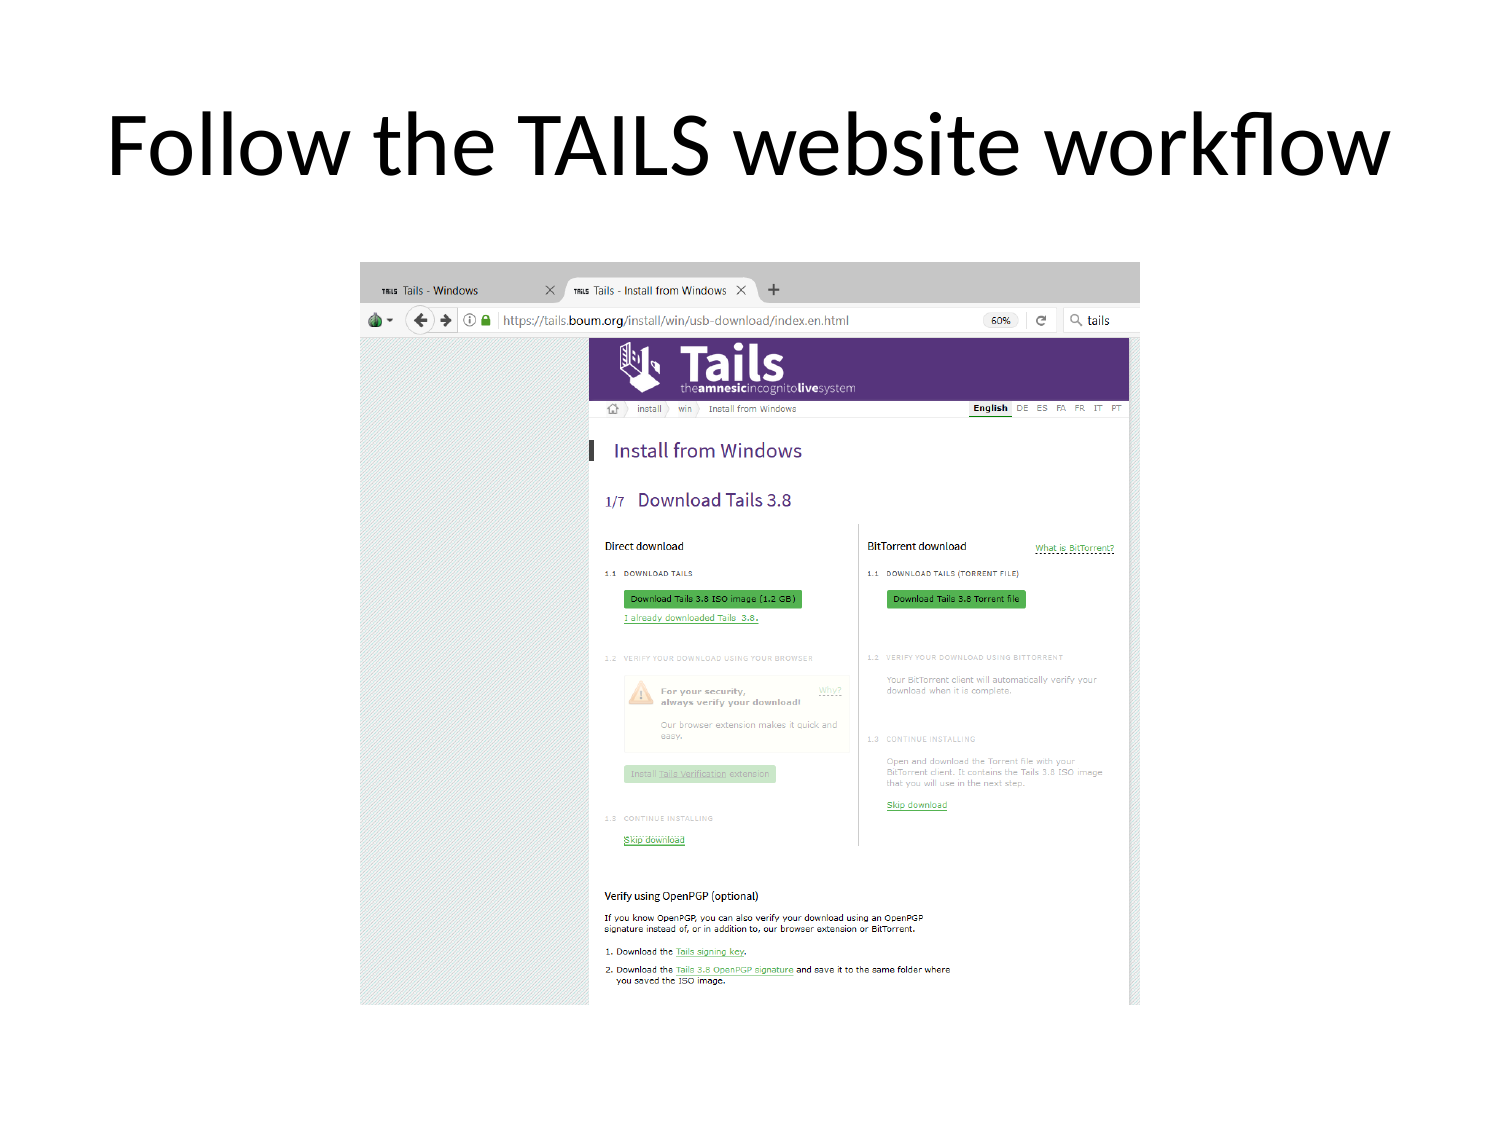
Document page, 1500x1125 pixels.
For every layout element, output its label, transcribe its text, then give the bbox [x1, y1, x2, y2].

picture [360, 262, 1140, 1005]
title Follow the TAILS website workflow [75, 45, 1426, 233]
